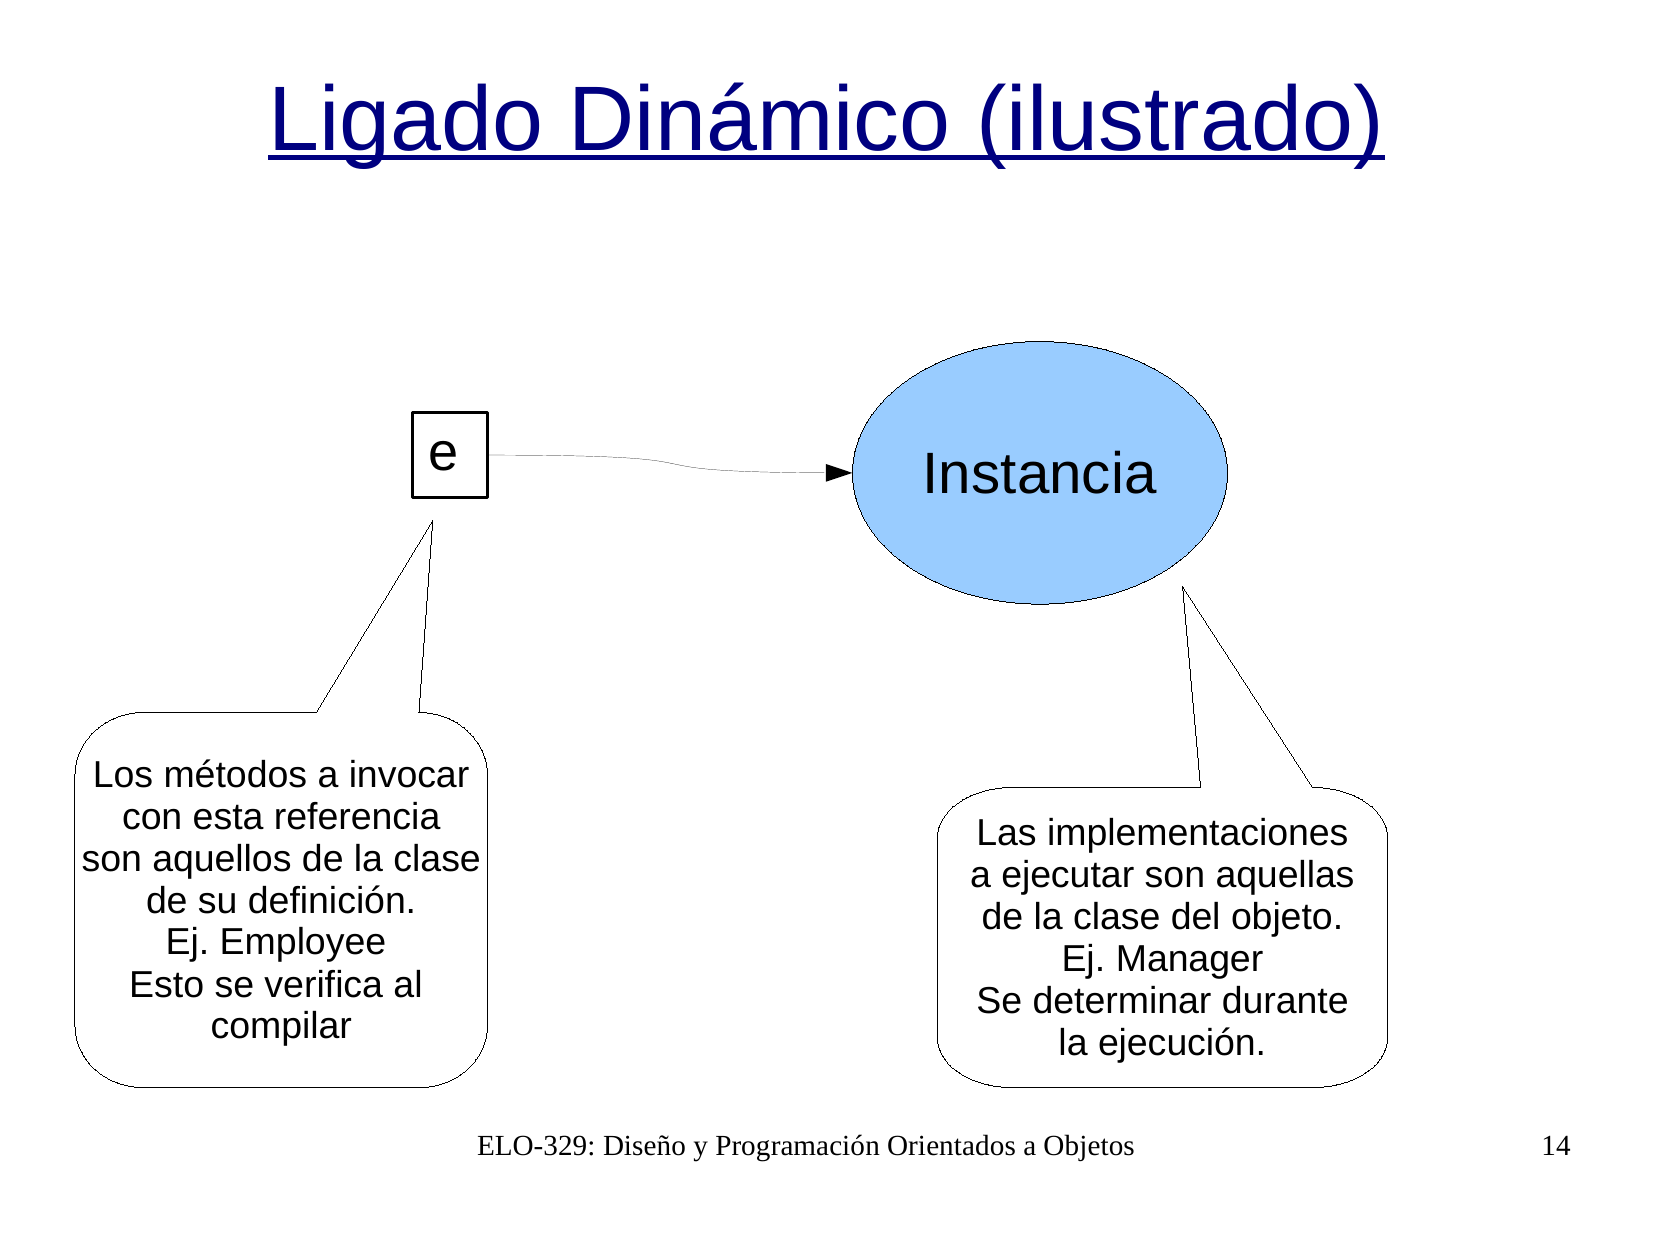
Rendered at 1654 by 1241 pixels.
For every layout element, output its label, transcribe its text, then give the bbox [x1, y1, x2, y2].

text_box Las implementaciones a ejecutar son aquellas de la clase del objeto. Ej. Manager Se determinar durante la ejecución. [937, 586, 1388, 1088]
title Ligado Dinámico (ilustrado) [82, 49, 1571, 188]
text_box e [412, 412, 488, 498]
text_box Los métodos a invocar con esta referencia son aquellos de la clase de su definición. Ej. Employee Esto se verifica al compilar [74, 520, 488, 1088]
text_box Instancia [852, 341, 1228, 605]
